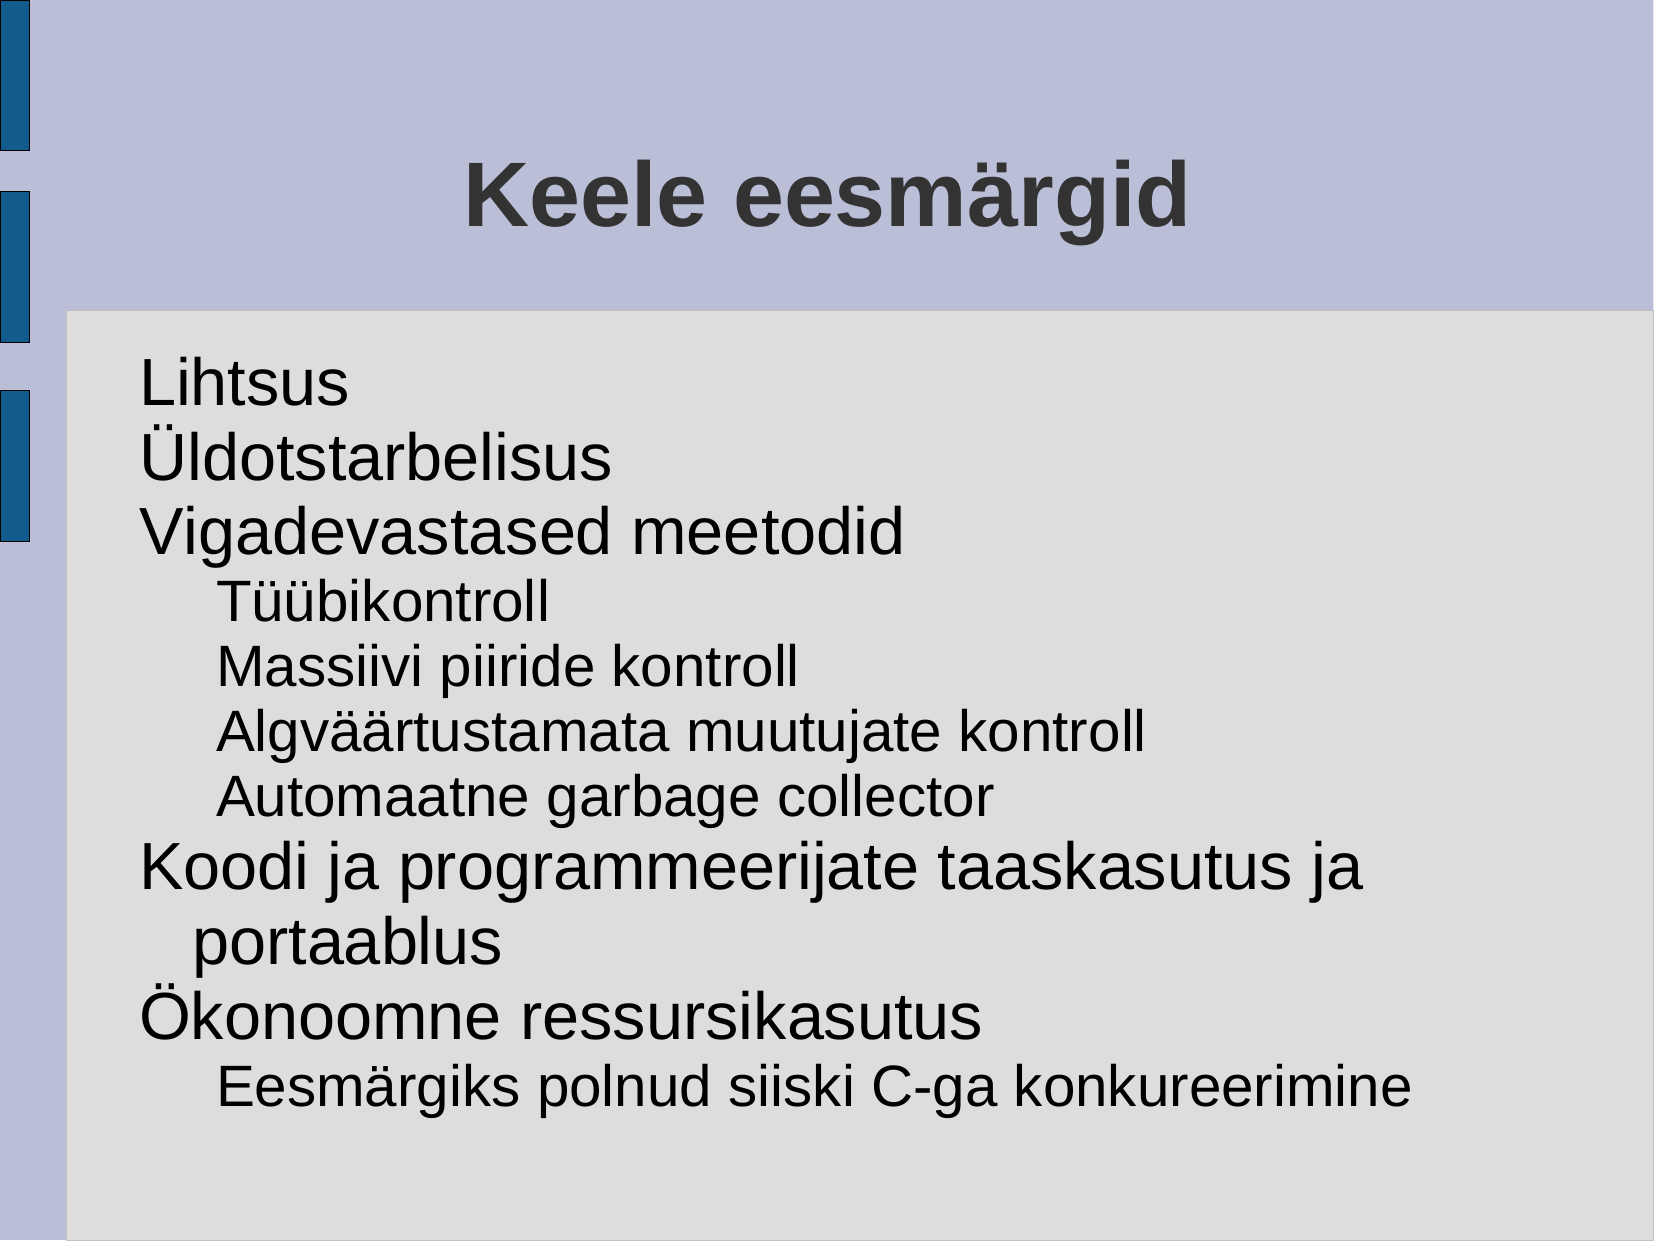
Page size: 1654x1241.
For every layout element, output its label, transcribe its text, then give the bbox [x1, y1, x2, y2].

list Lihtsus Üldotstarbelisus Vigadevastased meetodid Tüübikontroll Massiivi piiride kontroll Algväärtustamata muutujate kontroll Automaatne garbage collector Koodi ja programmeerijate taaskasutus ja portaablus Ökonoomne ressursikasutus Eesmärgiks polnud siiski C-ga konkureerimine [121, 344, 1534, 1127]
title Keele eesmärgid [121, 91, 1534, 299]
